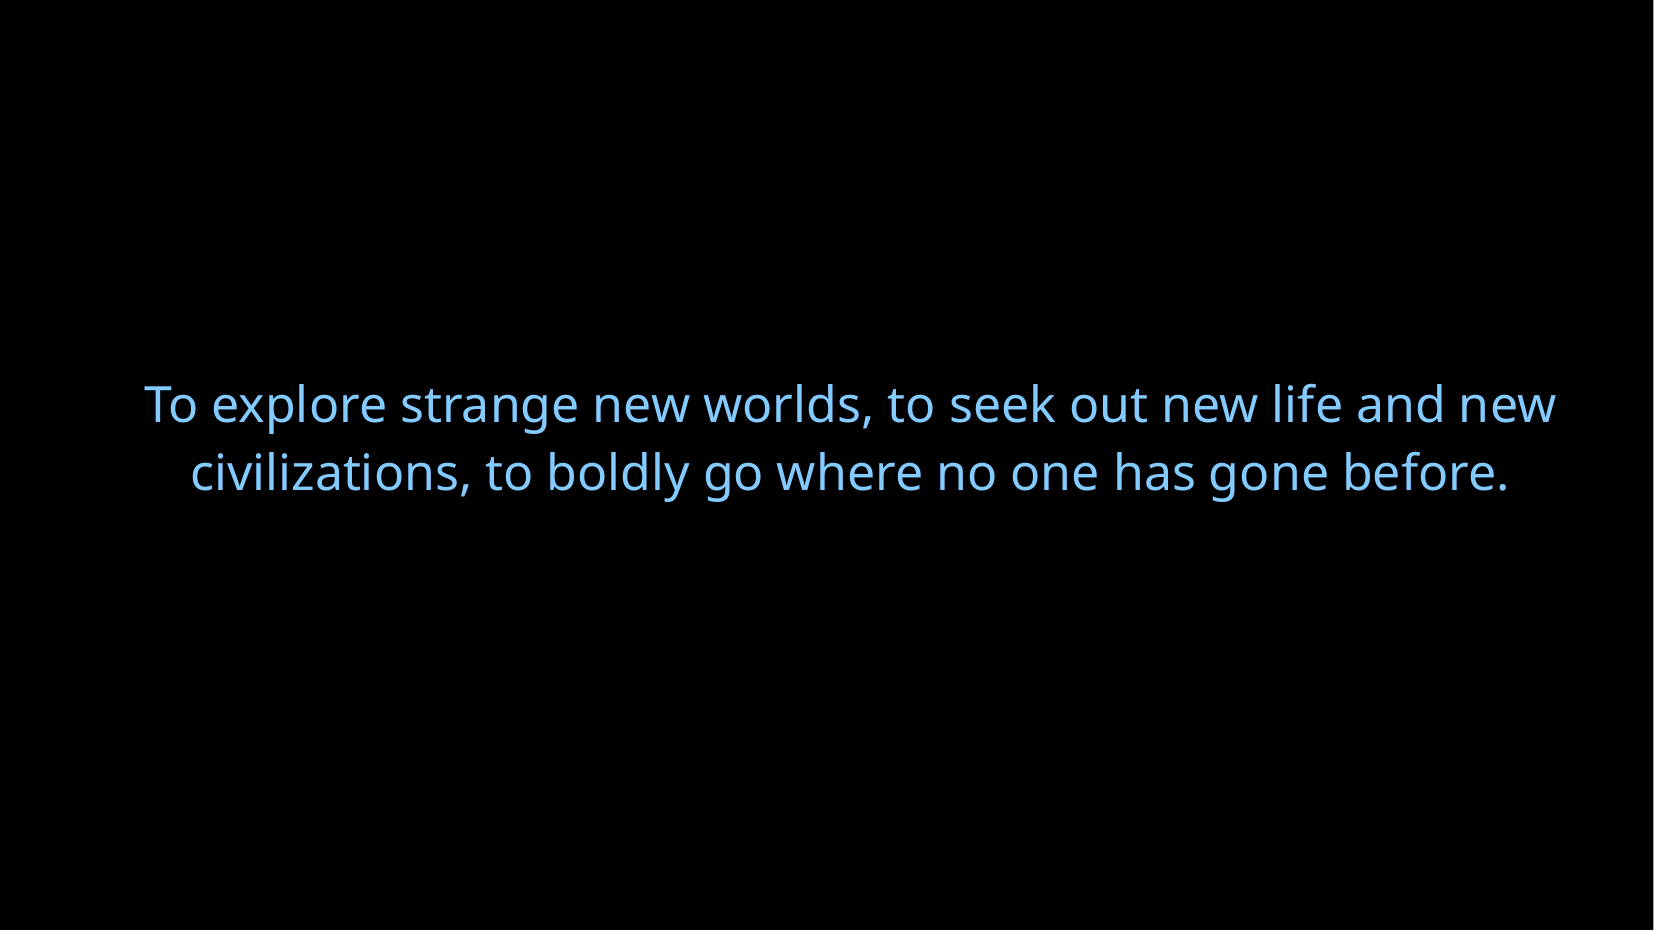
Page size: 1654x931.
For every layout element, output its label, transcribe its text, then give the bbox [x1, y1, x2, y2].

subtitle To explore strange new worlds, to seek out new life and new civilizations, to boldly go where no one has gone before. [63, 275, 1638, 667]
